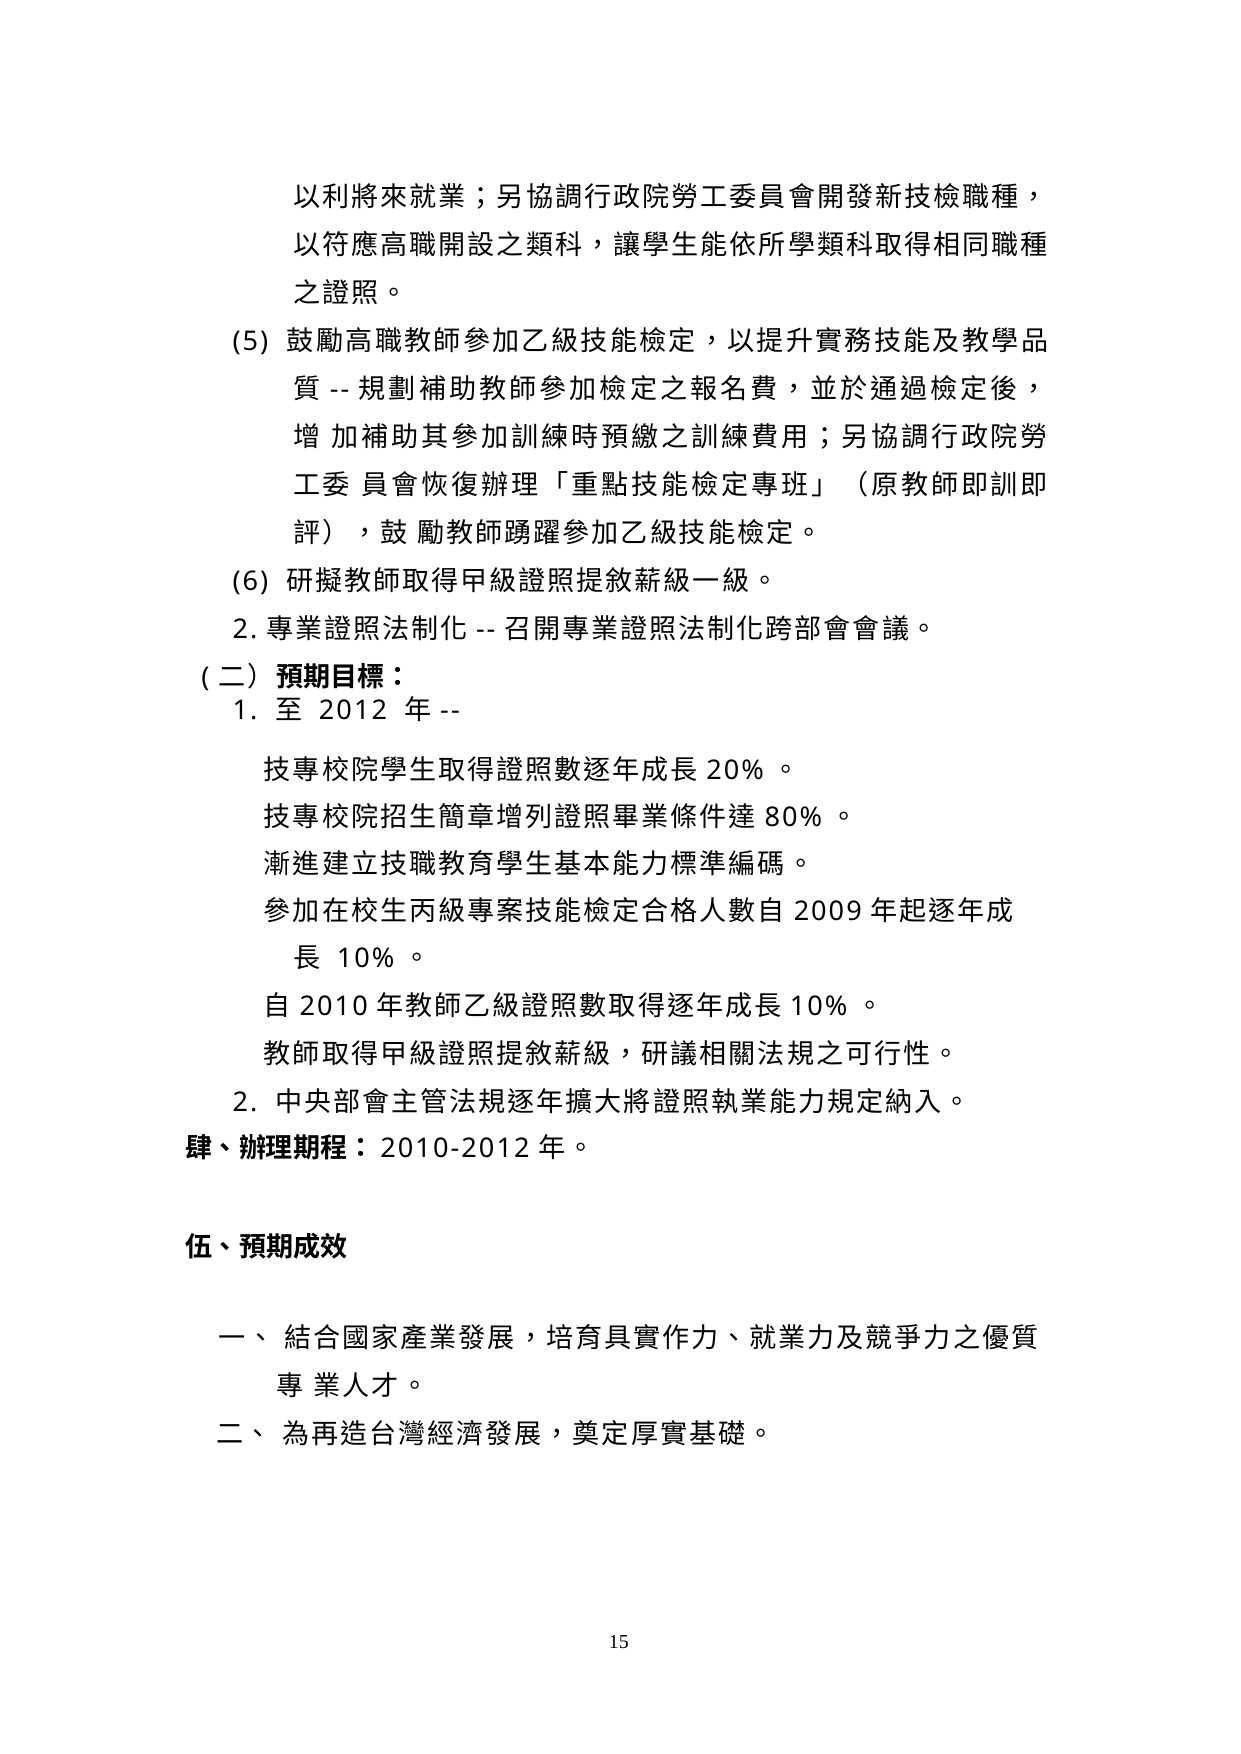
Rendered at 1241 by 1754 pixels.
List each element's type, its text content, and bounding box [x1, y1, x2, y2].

text_box 一、 結合國家產業發展，培育具實作力、就業力及競爭力之優質專 業人才。 二、 為再造台灣經濟發展，奠定厚實基礎。 [216, 1305, 1054, 1434]
text_box 伍、預期成效 [185, 1229, 365, 1261]
text_box 以利將來就業；另協調行政院勞工委員會開發新技檢職種， 以符應高職開設之類科，讓學生能依所學類科取得相同職種 之證照。 (5) 鼓勵高職教師參加乙級技能檢定，以提升實務技能及教學品 質--規劃補助教師參加檢定之報名費，並於通過檢定後，增 加補助其參加訓練時預繳之訓練費用；另協調行政院勞工委 員會恢復辦理「重點技能檢定專班」（原教師即訓即評），鼓 勵教師踴躍參加乙級技能檢定。 (6) 研擬教師取得曱級證照提敘薪級一級。 2.專業證照法制化--召開專業證照法制化跨部會會議。 (二）預期目標： 1. 至 2012 年-- 技專校院學生取得證照數逐年成長20%。 技專校院招生簡章增列證照畢業條件達80%。 漸進建立技職教育學生基本能力標準編碼。 參加在校生丙級專案技能檢定合格人數自2009年起逐年成長 10%。 自2010年教師乙級證照數取得逐年成長10%。 教師取得曱級證照提敘薪級，研議相關法規之可行性。 2. 中央部會主管法規逐年擴大將證照執業能力規定納入。 肆、辦理期程：2010-2012年。 [185, 164, 1050, 1185]
text_box 15 [609, 1629, 632, 1649]
